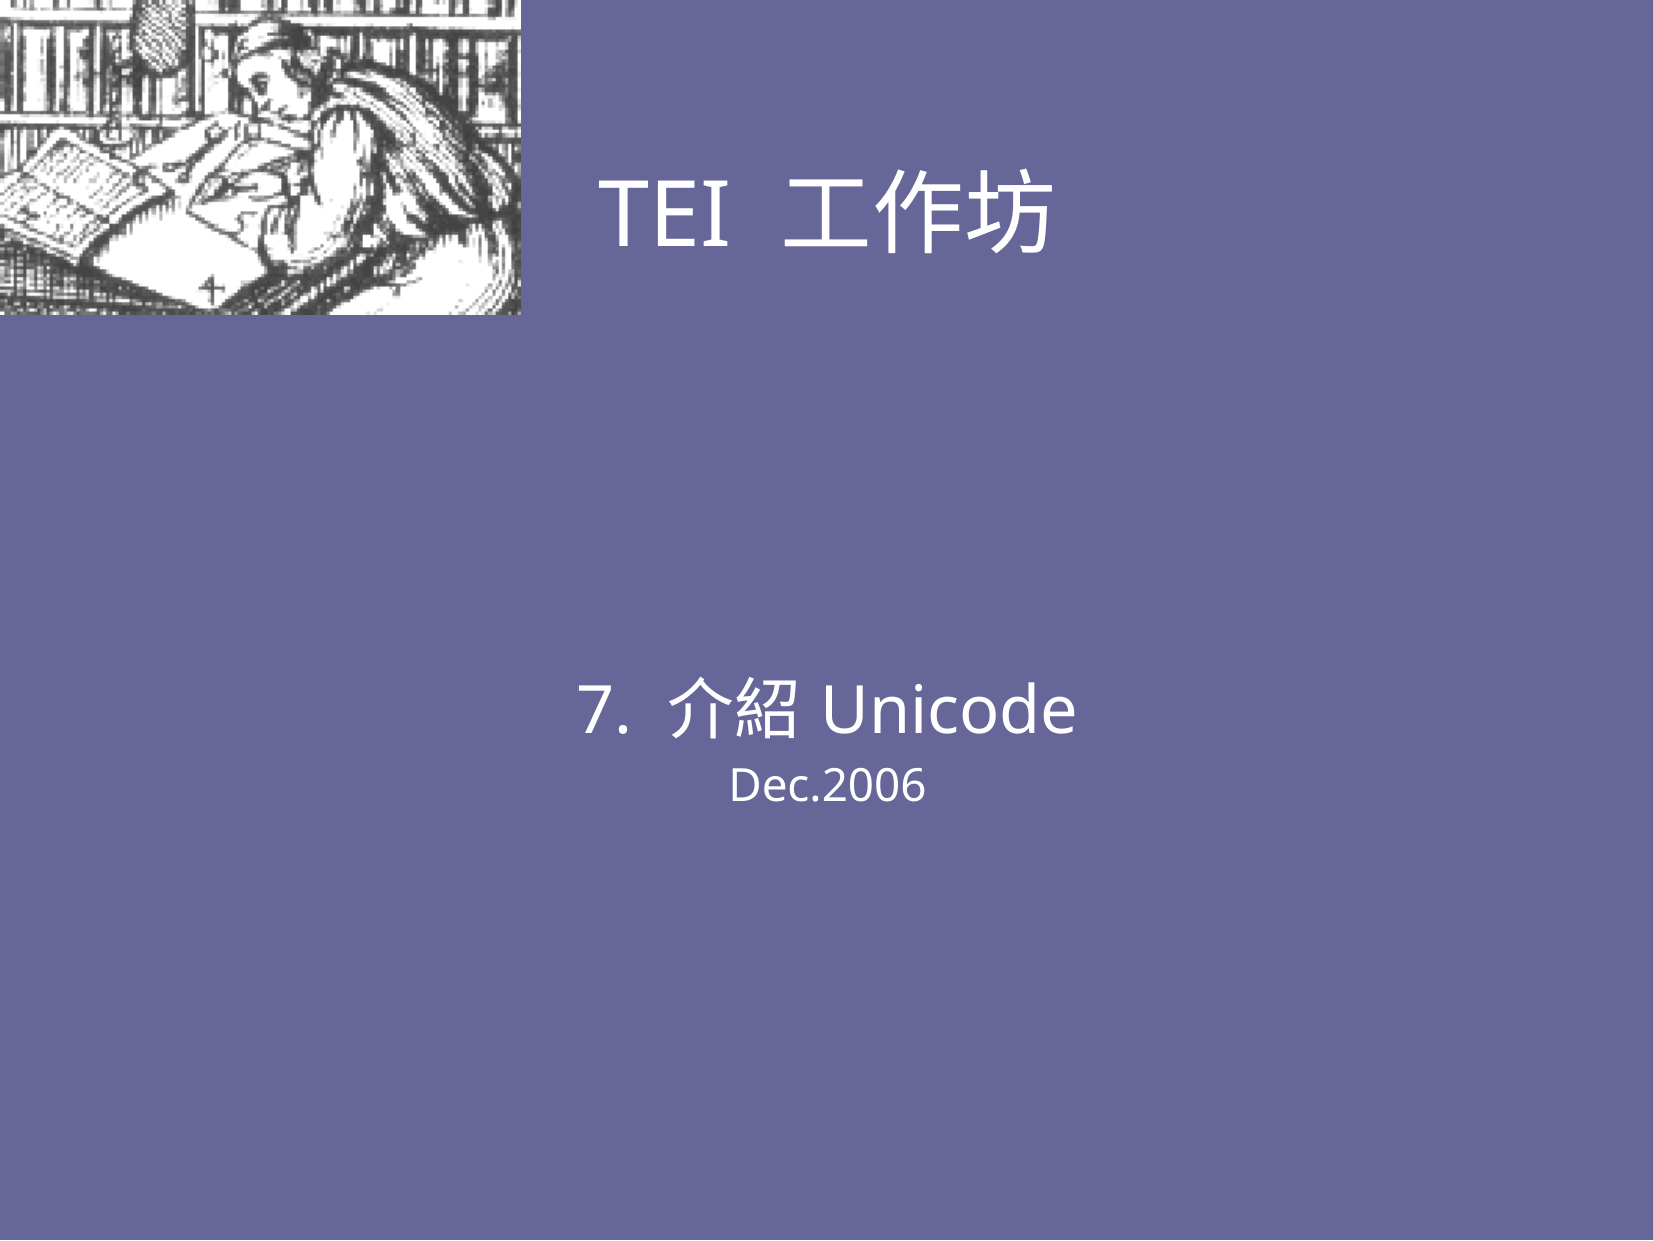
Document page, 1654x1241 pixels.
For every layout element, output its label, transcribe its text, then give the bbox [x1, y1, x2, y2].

subtitle 7. 介紹Unicode Dec.2006 [121, 344, 1534, 1127]
picture [0, 0, 521, 315]
title TEI 工作坊 [521, 102, 1534, 310]
